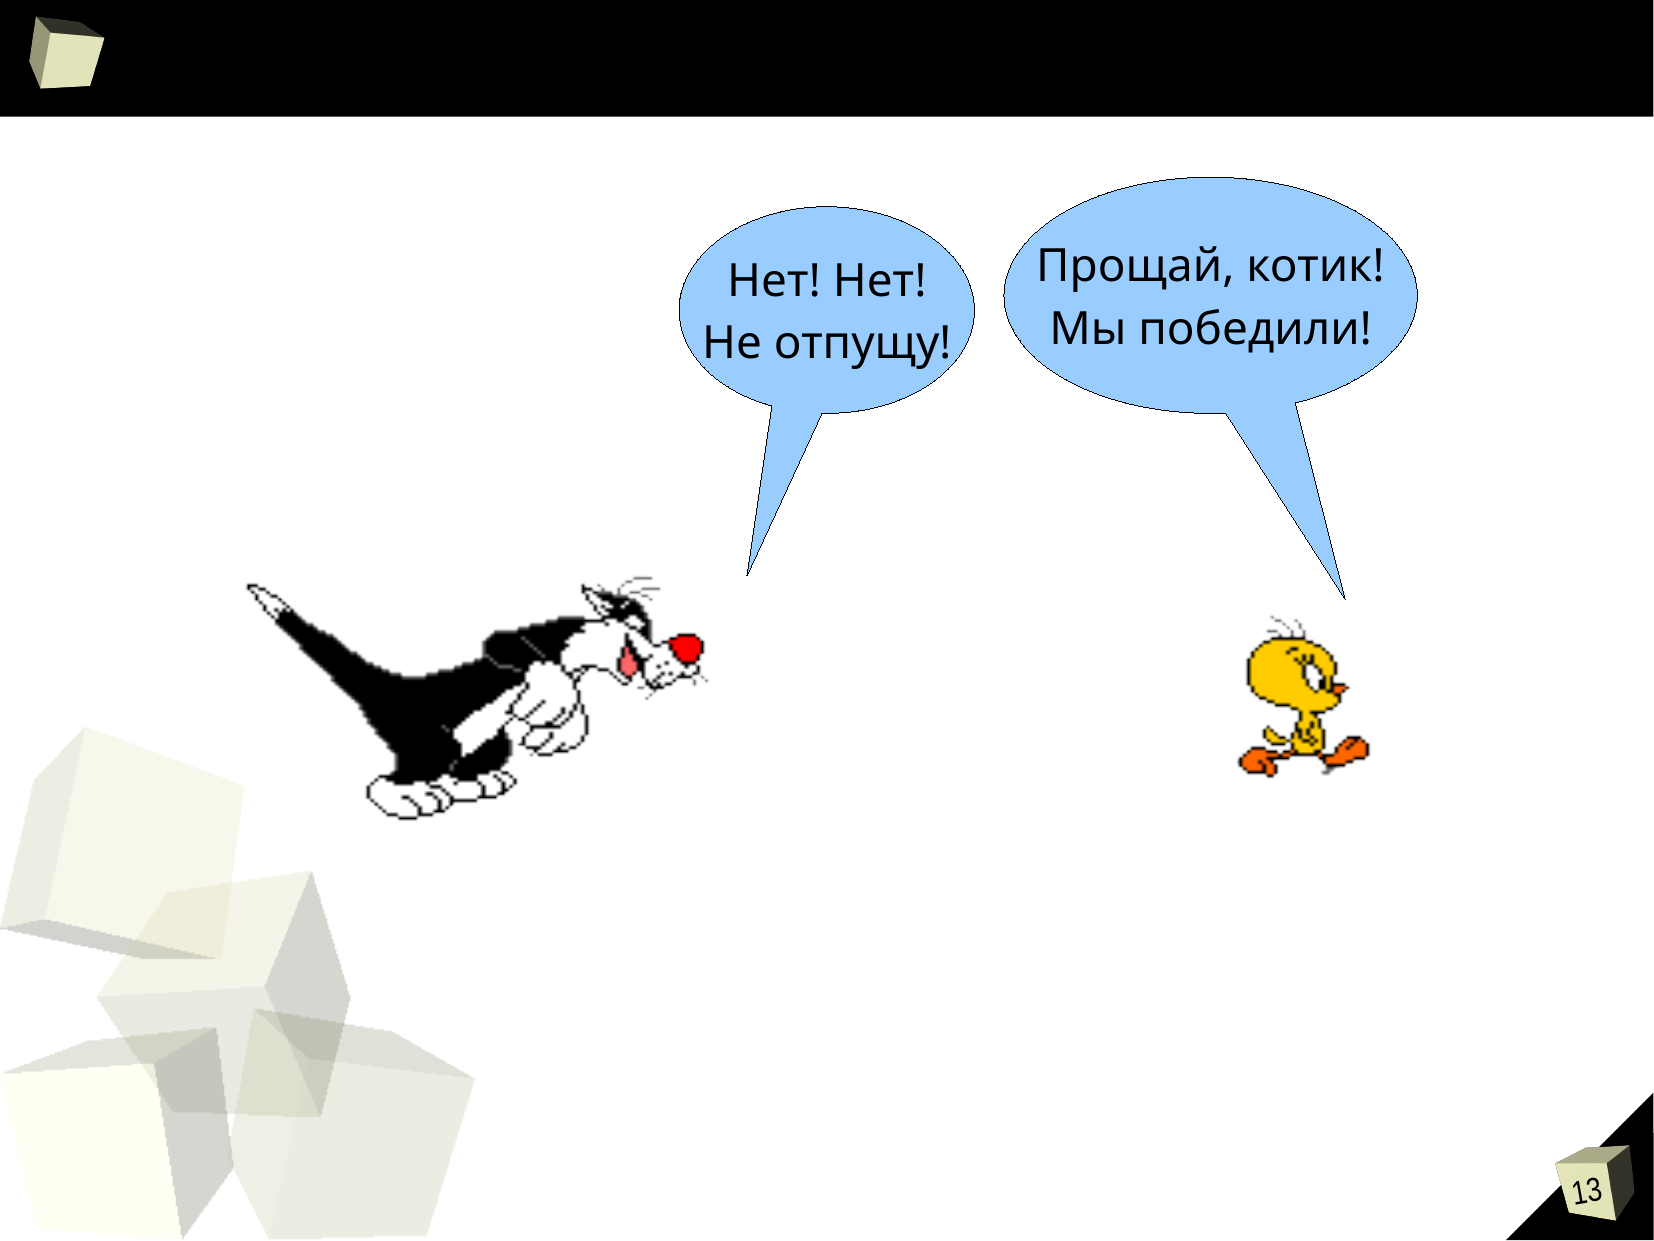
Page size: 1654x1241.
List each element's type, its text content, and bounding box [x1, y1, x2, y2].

text_box Прощай, котик! Мы победили! [1003, 177, 1418, 600]
text_box Нет! Нет! Не отпущу! [679, 206, 975, 576]
picture [0, 553, 1447, 1241]
